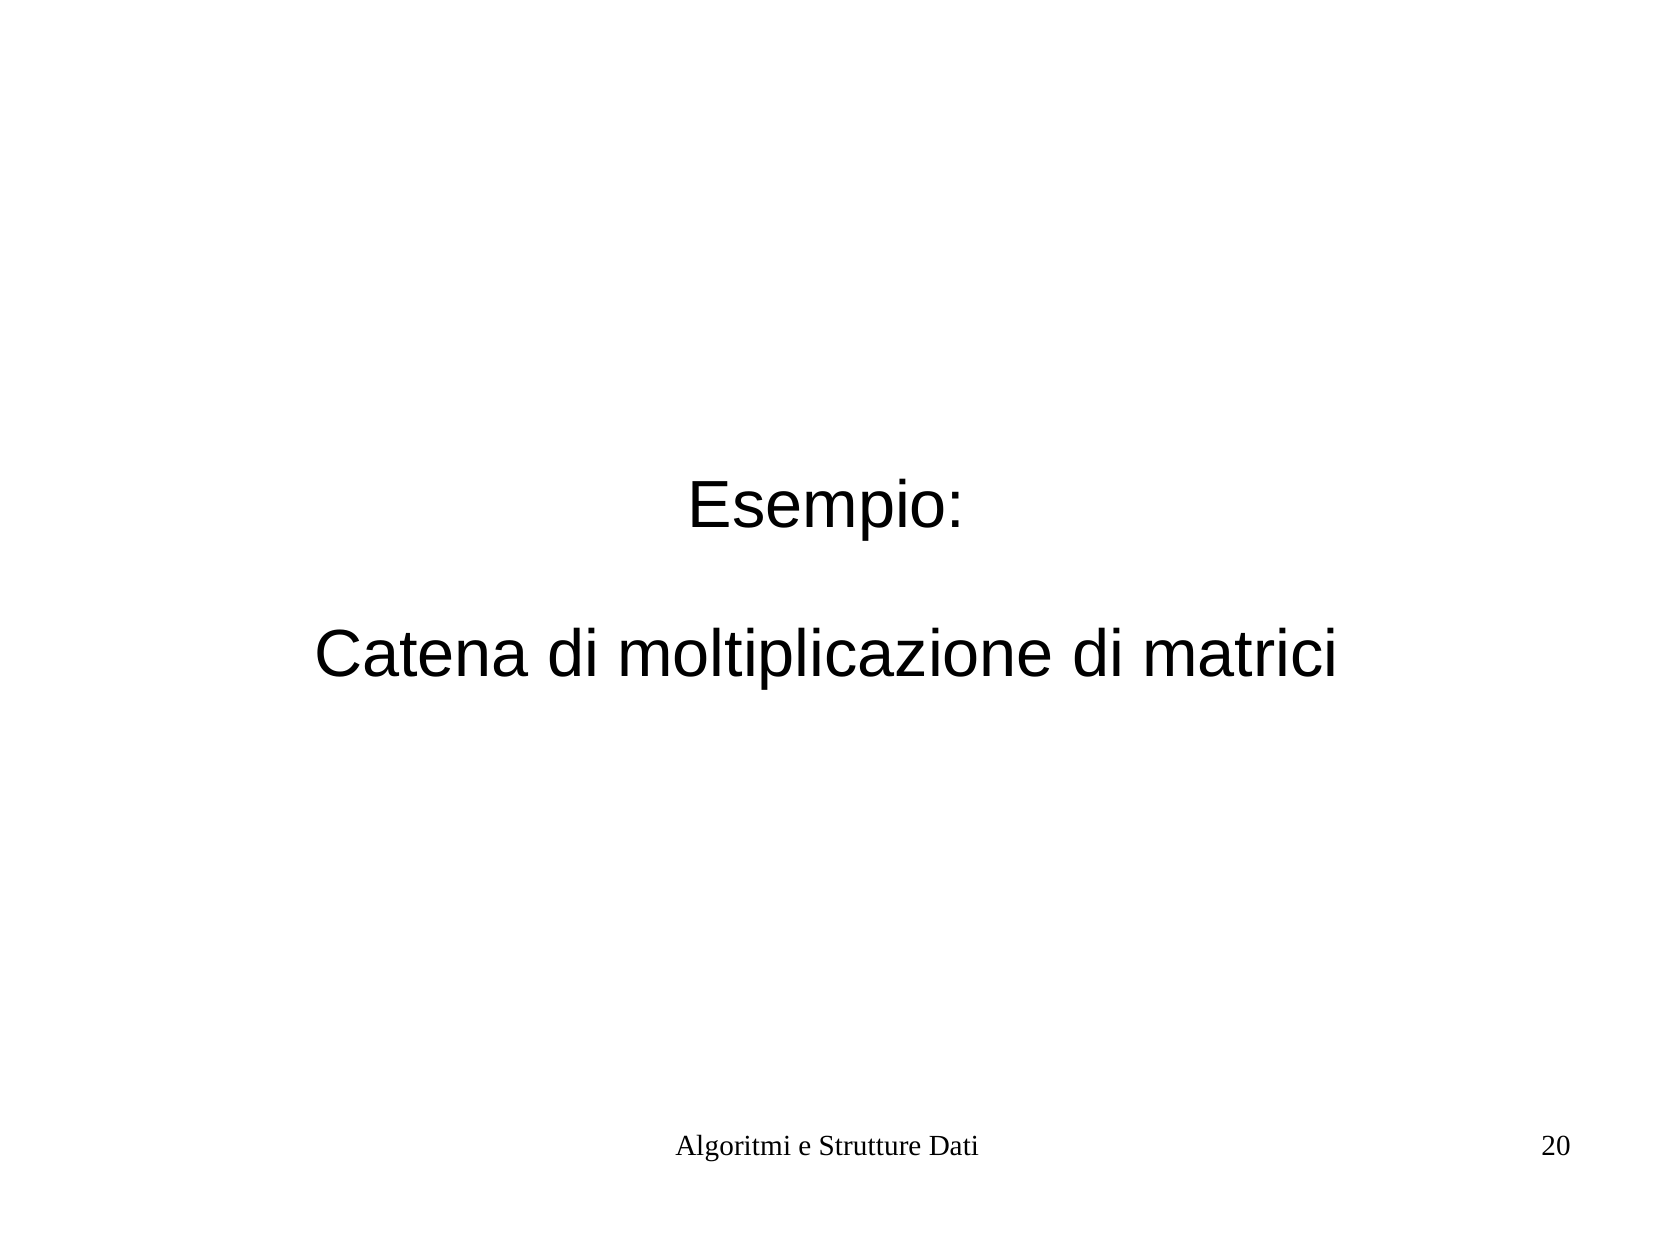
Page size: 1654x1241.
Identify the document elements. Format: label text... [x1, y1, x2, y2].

subtitle Esempio: Catena di moltiplicazione di matrici [82, 49, 1571, 1109]
